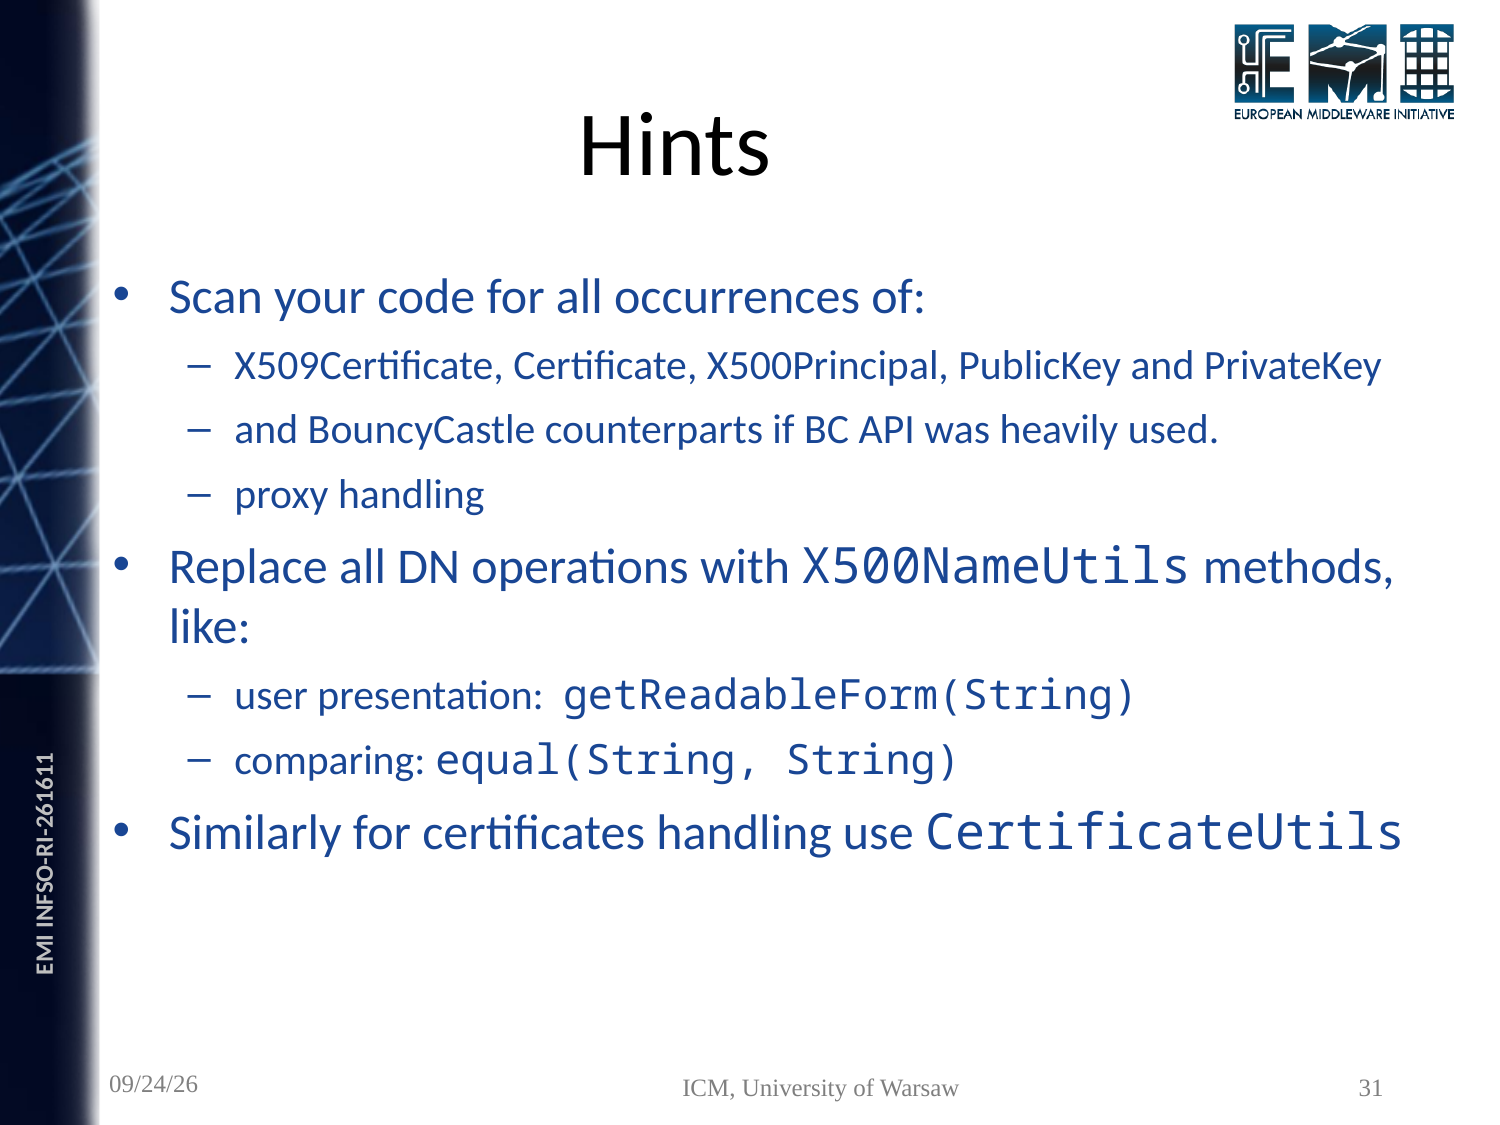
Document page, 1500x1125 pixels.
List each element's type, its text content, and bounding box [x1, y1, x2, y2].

picture [0, 0, 111, 1125]
title Hints [112, 44, 1238, 233]
list Scan your code for all occurrences of: X509Certificate, Certificate, X500Principal, PublicKey and PrivateKey and BouncyCastle counterparts if BC API was heavily used. proxy handling Replace all DN operations with X500NameUtils methods, like: user presentation: getReadableForm(String) comparing: equal(String, String) Similarly for certificates handling use CertificateUtils [112, 263, 1425, 1020]
picture [1185, 8, 1500, 140]
